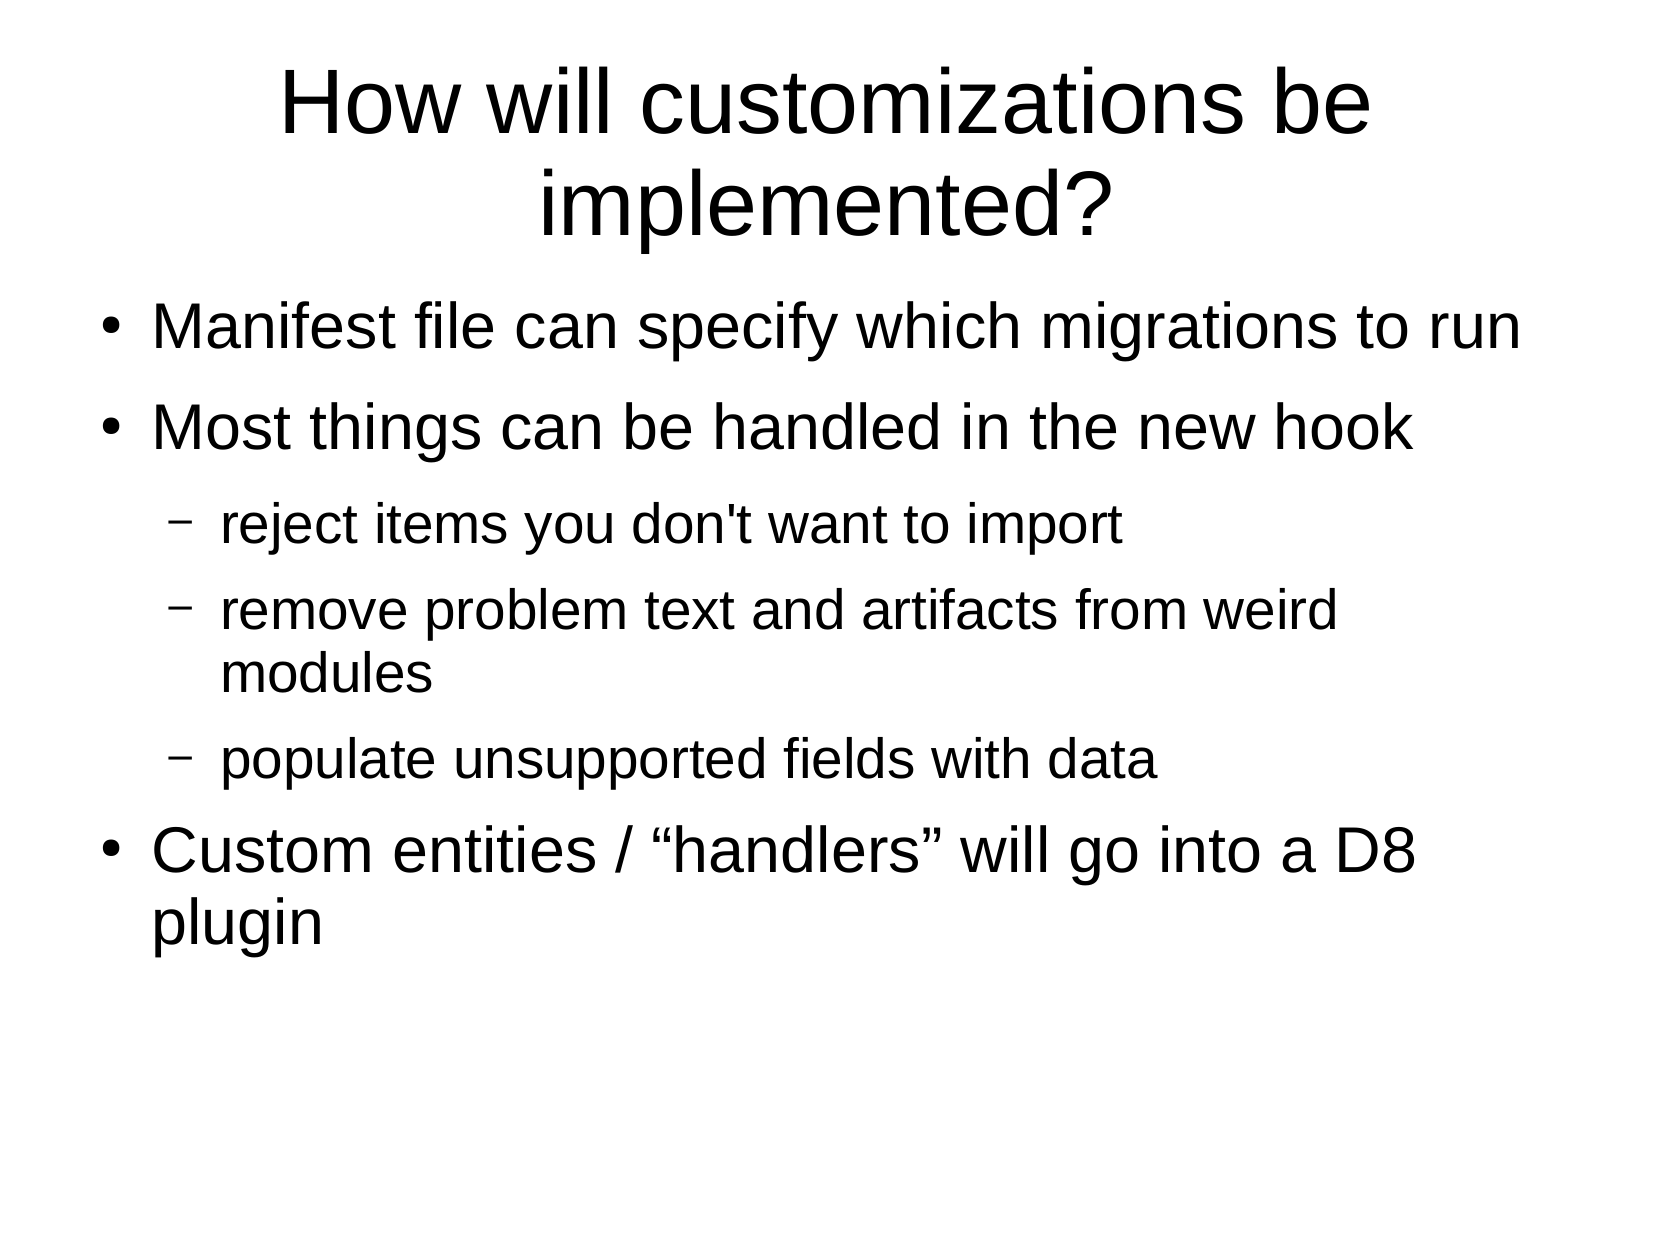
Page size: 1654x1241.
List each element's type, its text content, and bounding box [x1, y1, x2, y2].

title How will customizations be implemented? [82, 49, 1571, 257]
list Manifest file can specify which migrations to run Most things can be handled in the new hook reject items you don't want to import remove problem text and artifacts from weird modules populate unsupported fields with data Custom entities / “handlers” will go into a D8 plugin [82, 290, 1538, 1010]
